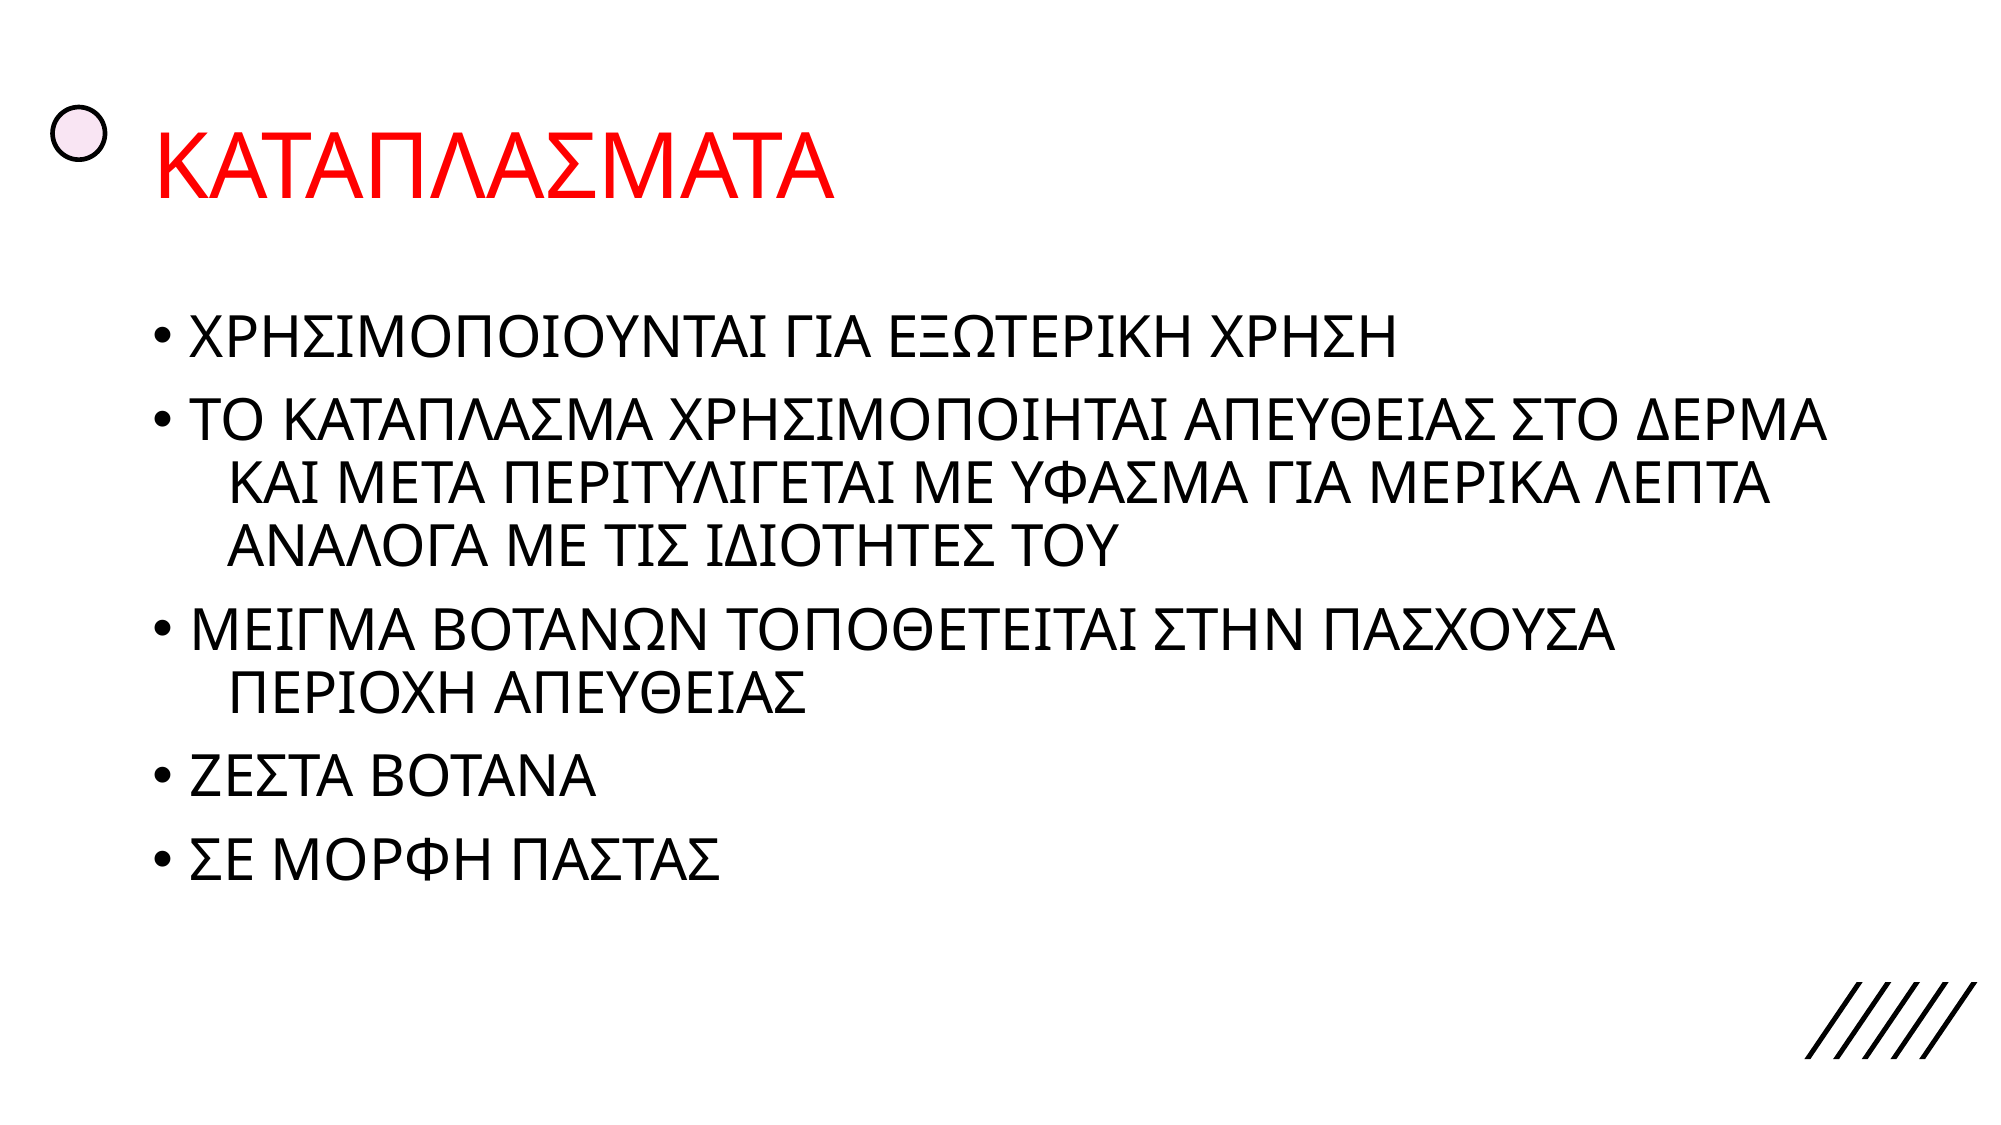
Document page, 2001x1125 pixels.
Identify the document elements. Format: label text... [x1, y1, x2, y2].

list ΧΡΗΣΙΜΟΠΟΙΟΥΝΤΑΙ ΓΙΑ ΕΞΩΤΕΡΙΚΗ ΧΡΗΣΗ ΤΟ ΚΑΤΑΠΛΑΣΜΑ ΧΡΗΣΙΜΟΠΟΙΗΤΑΙ ΑΠΕΥΘΕΙΑΣ ΣΤΟ ΔΕΡΜΑ ΚΑΙ ΜΕΤΑ ΠΕΡΙΤΥΛΙΓΕΤΑΙ ΜΕ ΥΦΑΣΜΑ ΓΙΑ ΜΕΡΙΚΑ ΛΕΠΤΑ ΑΝΑΛΟΓΑ ΜΕ ΤΙΣ ΙΔΙΟΤΗΤΕΣ ΤΟΥ ΜΕΙΓΜΑ ΒΟΤΑΝΩΝ ΤΟΠΟΘΕΤΕΙΤΑΙ ΣΤΗΝ ΠΑΣΧΟΥΣΑ ΠΕΡΙΟΧΗ ΑΠΕΥΘΕΙΑΣ ΖΕΣΤΑ ΒΟΤΑΝΑ ΣΕ ΜΟΡΦΗ ΠΑΣΤΑΣ [137, 299, 1863, 1014]
title ΚΑΤΑΠΛΑΣΜΑΤΑ [137, 59, 983, 278]
